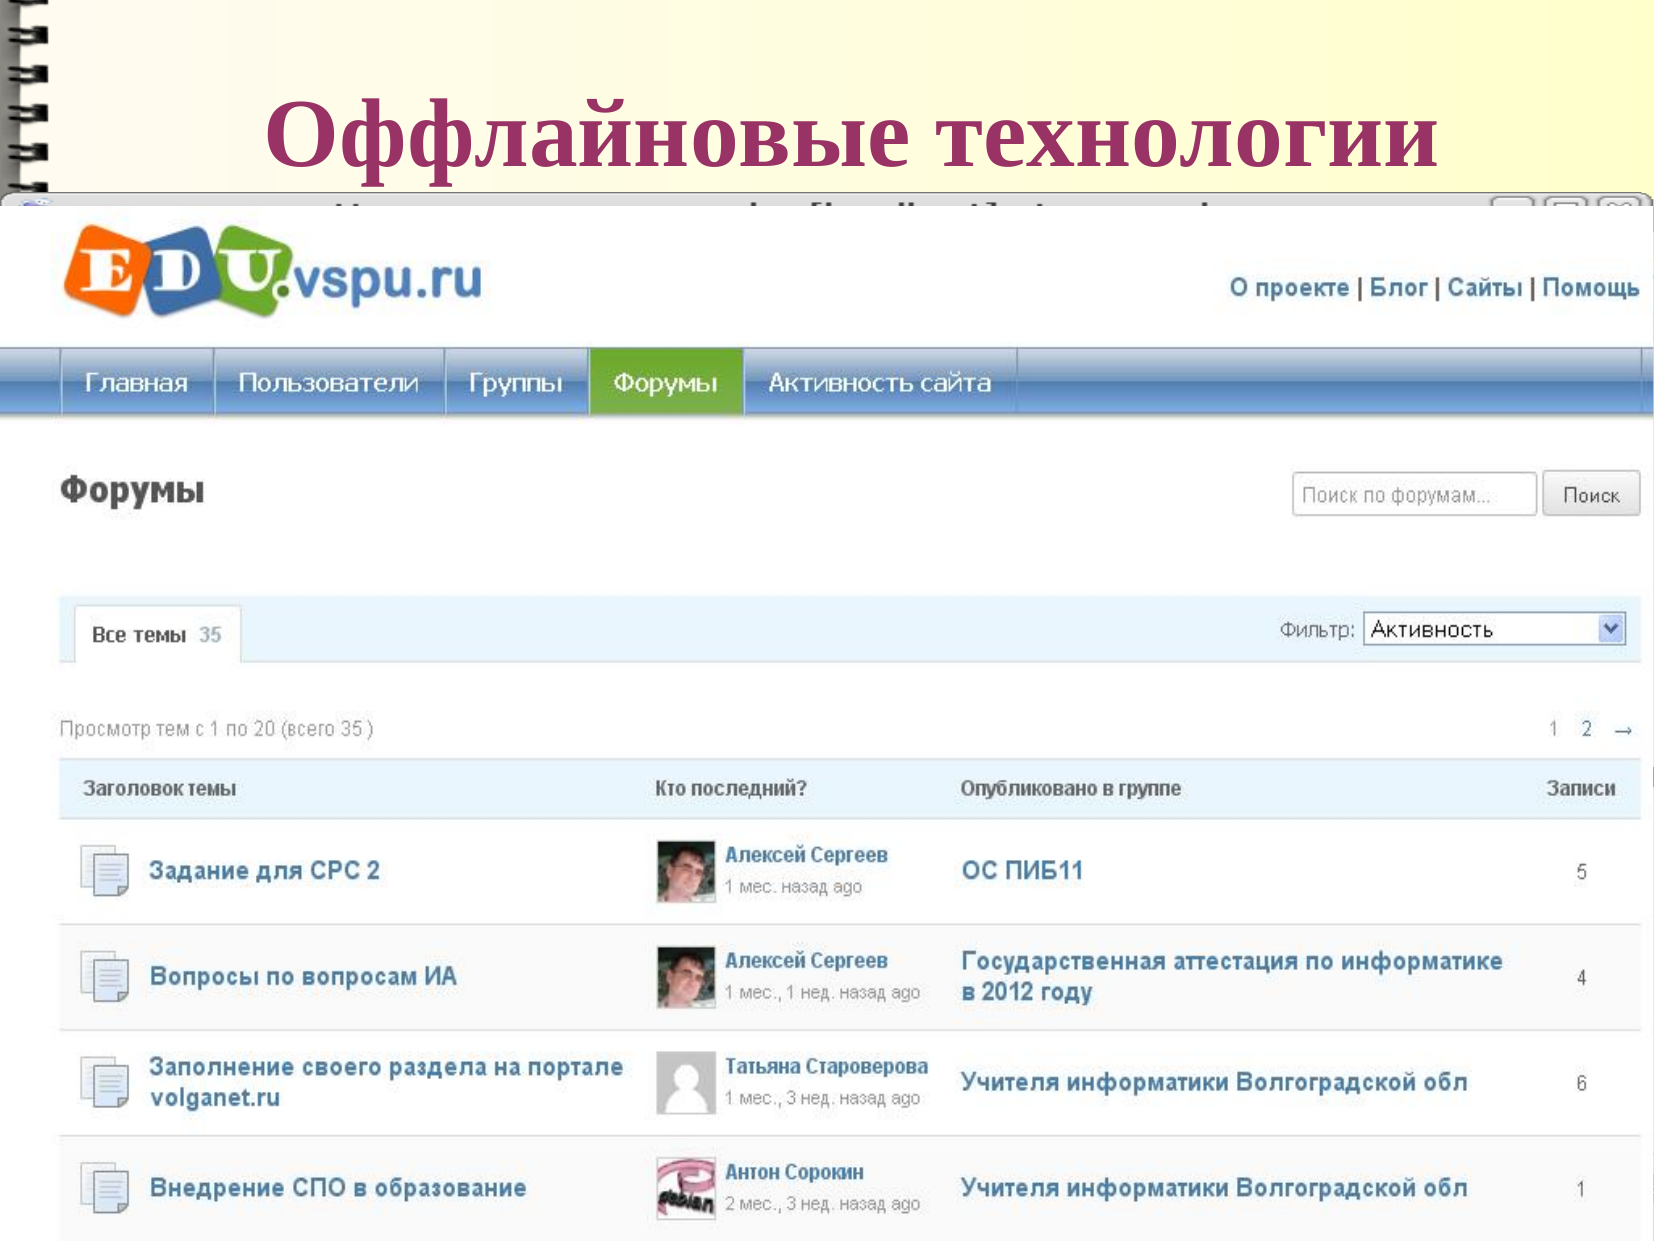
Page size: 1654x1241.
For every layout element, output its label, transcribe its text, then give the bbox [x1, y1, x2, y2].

picture [0, 0, 1654, 1241]
title Оффлайновые технологии [123, 29, 1536, 192]
